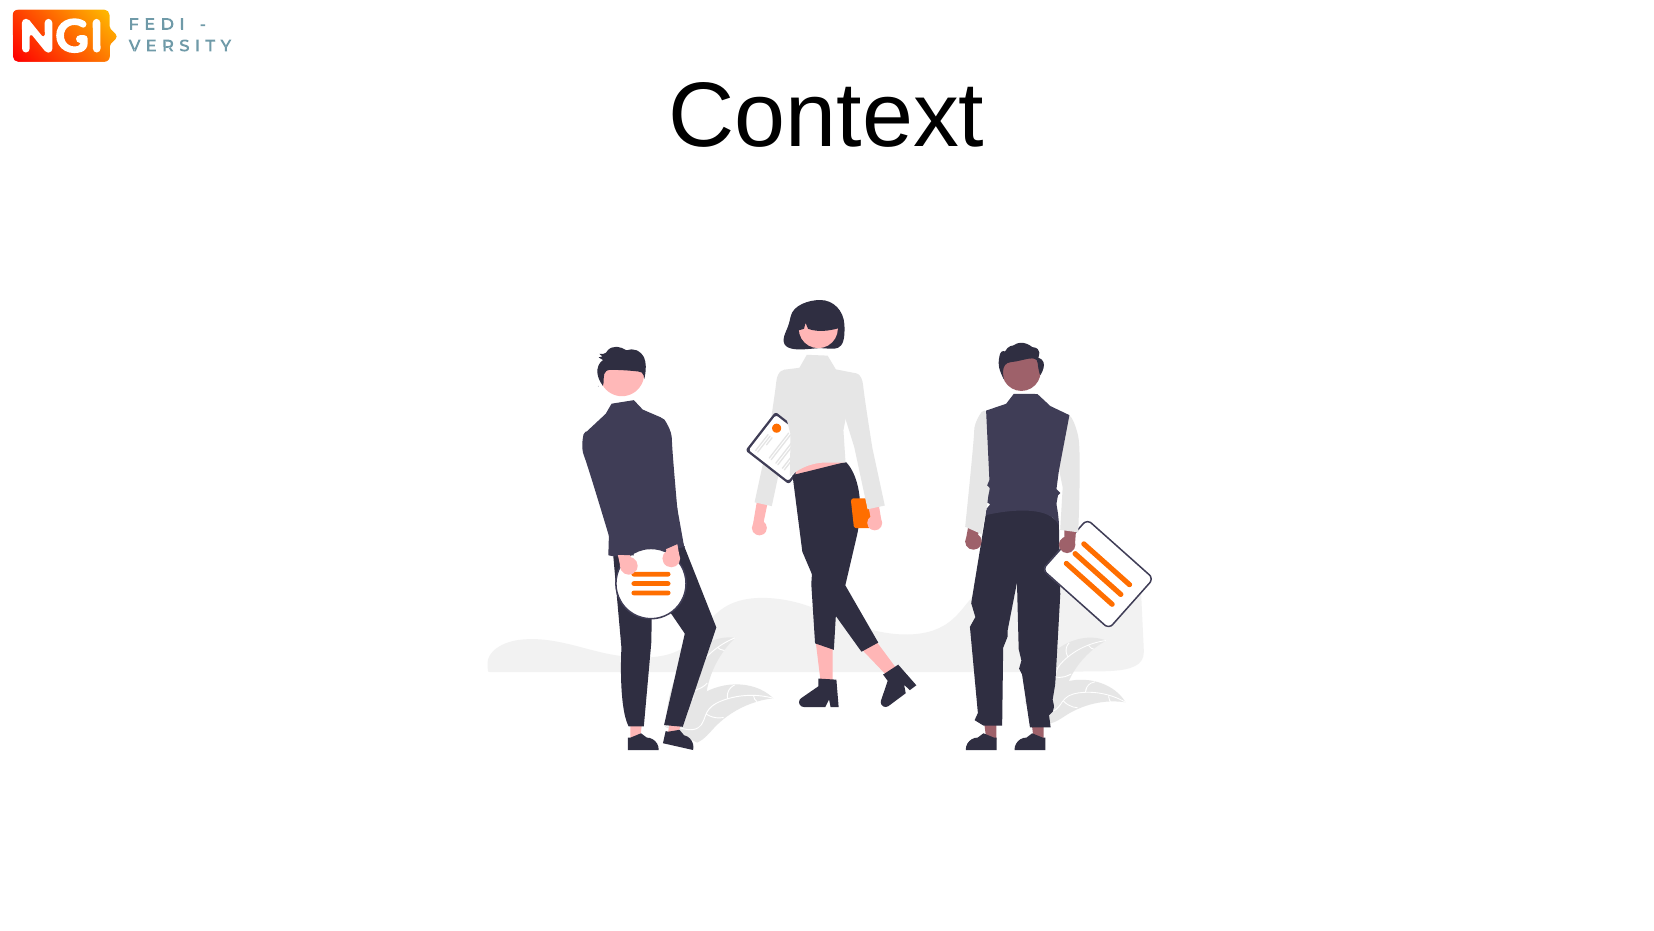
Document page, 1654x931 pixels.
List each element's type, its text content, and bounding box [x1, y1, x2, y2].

title Context [82, 37, 1571, 193]
picture [487, 300, 1152, 751]
picture [12, 9, 232, 62]
